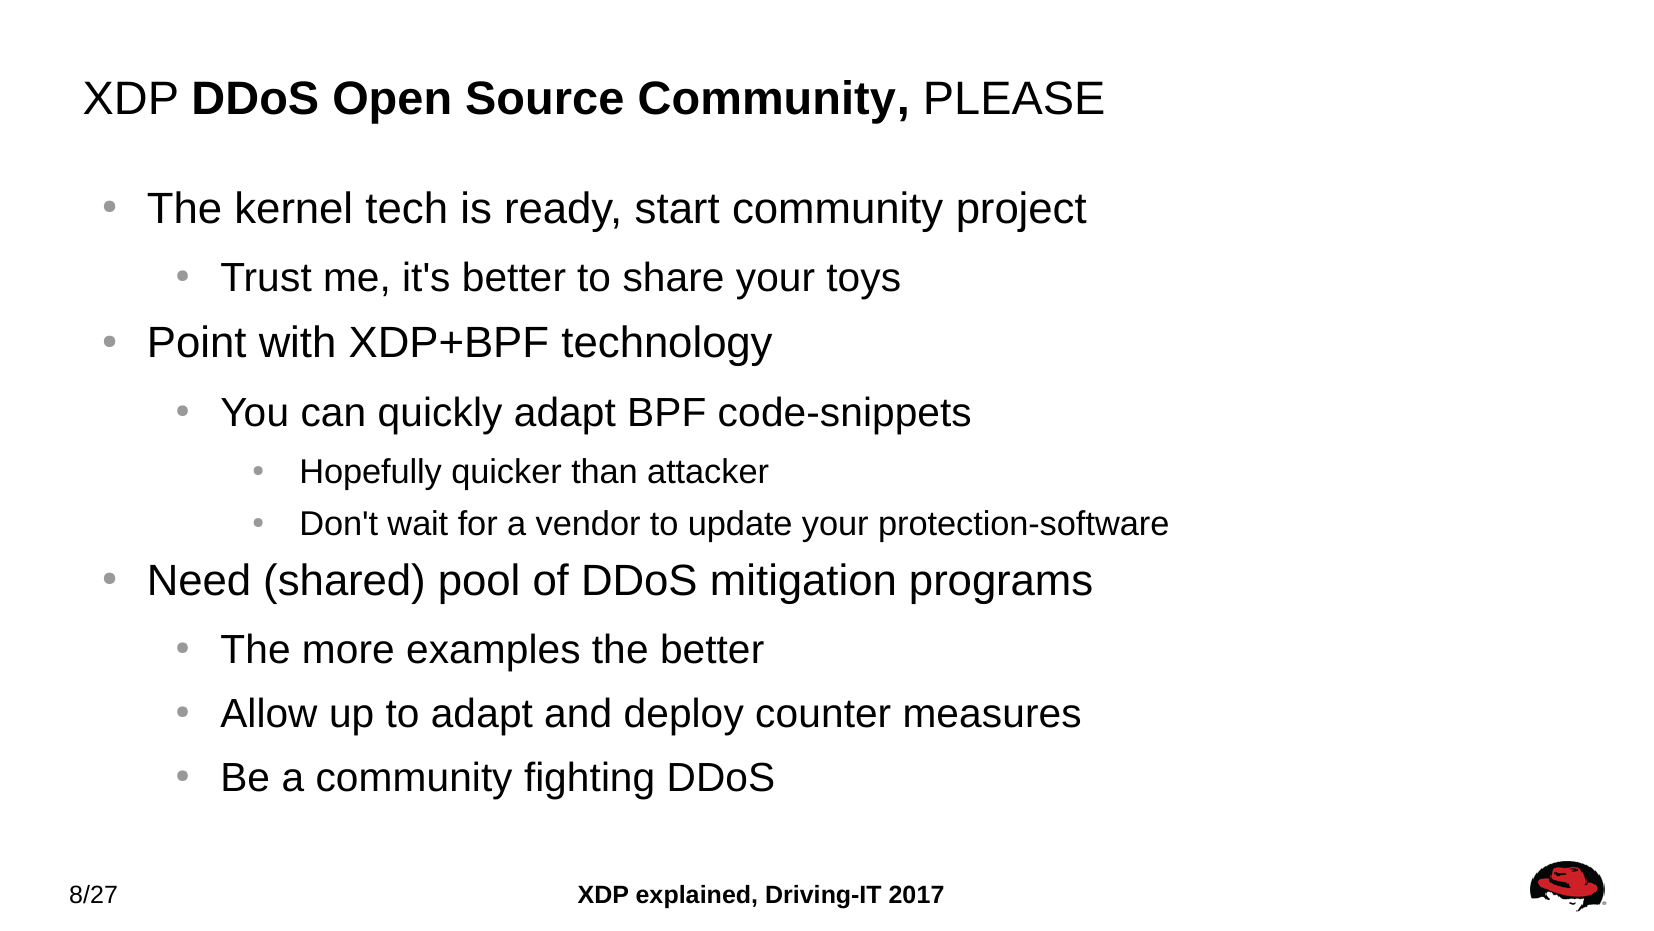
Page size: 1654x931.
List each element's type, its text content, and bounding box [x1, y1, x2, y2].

title XDP DDoS Open Source Community, PLEASE [82, 28, 1571, 169]
picture [1529, 859, 1613, 918]
list The kernel tech is ready, start community project Trust me, it's better to share your toys Point with XDP+BPF technology You can quickly adapt BPF code-snippets Hopefully quicker than attacker Don't wait for a vendor to update your protection-software Need (shared) pool of DDoS mitigation programs The more examples the better Allow up to adapt and deploy counter measures Be a community fighting DDoS [86, 183, 1575, 800]
